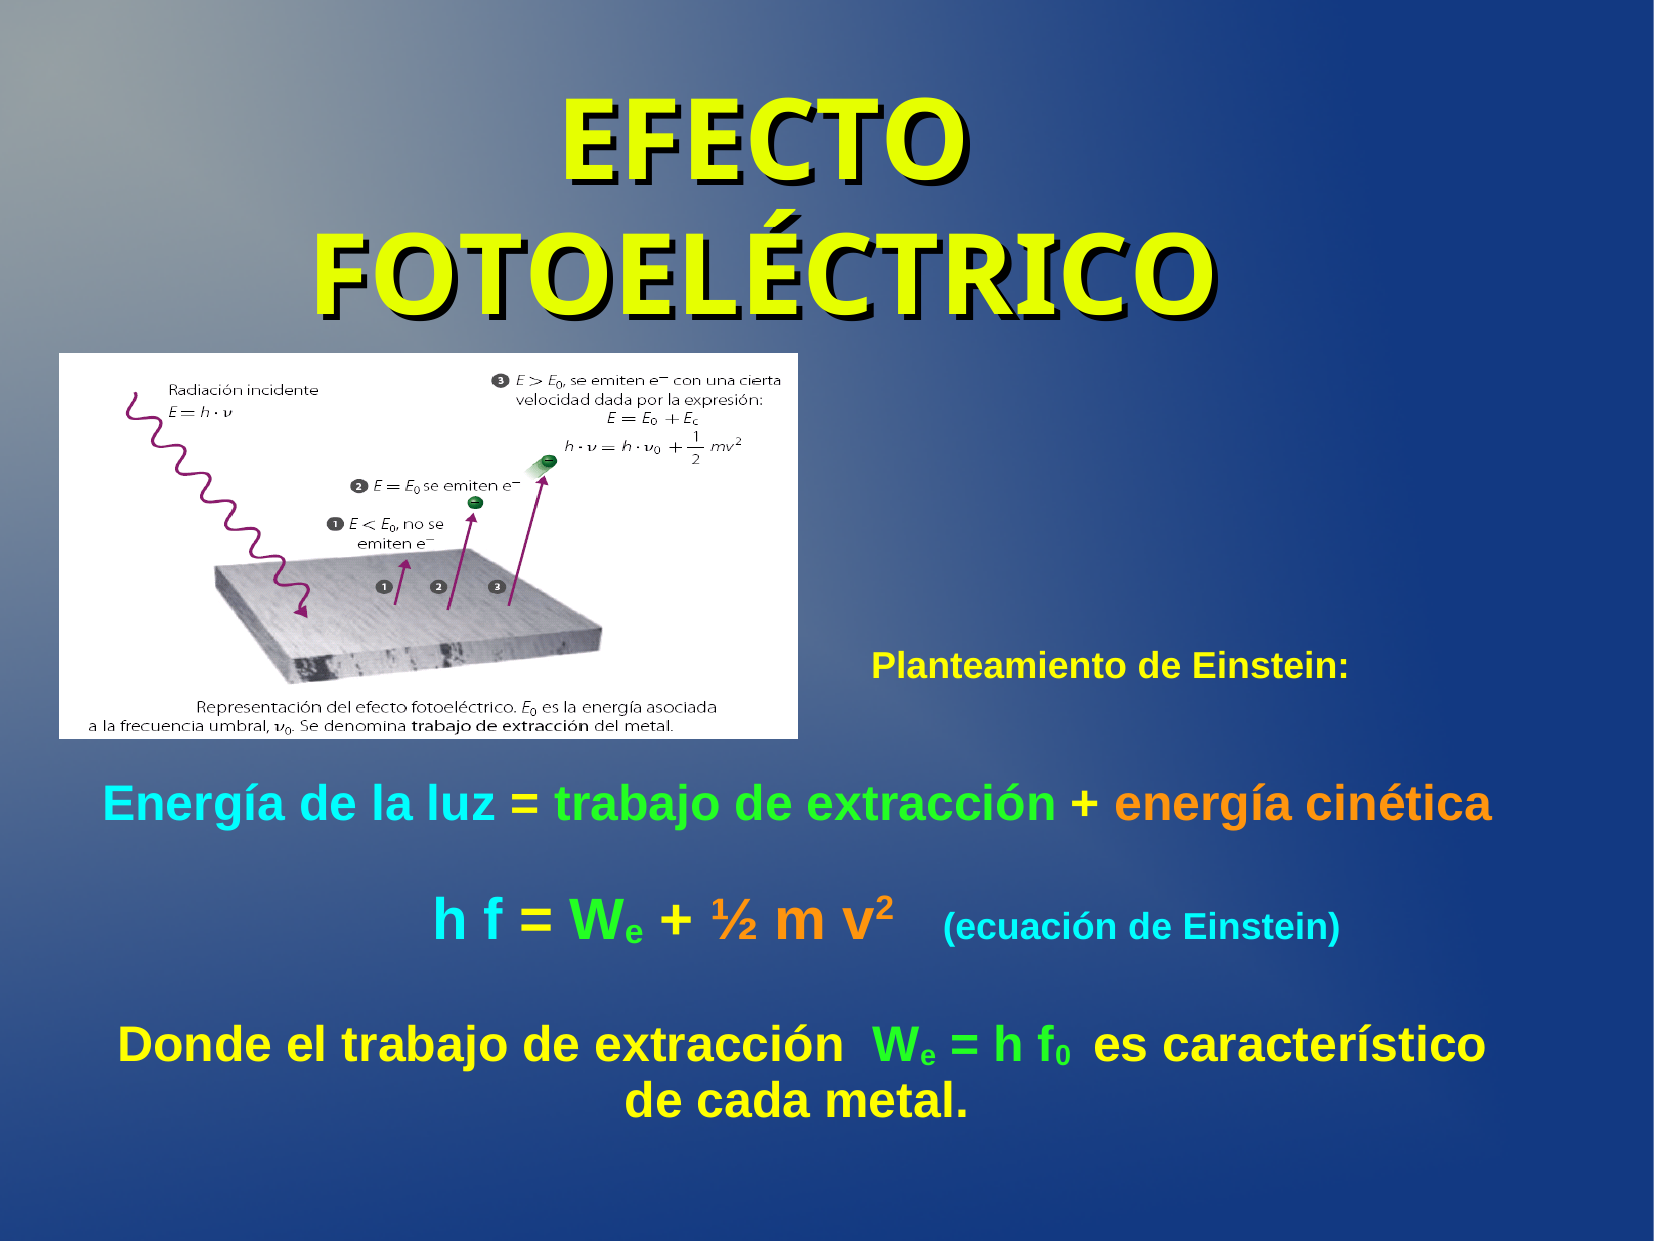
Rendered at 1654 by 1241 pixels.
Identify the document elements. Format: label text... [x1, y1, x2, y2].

title EFECTO FOTOELÉCTRICO [88, 59, 1439, 345]
text_box Energía de la luz = trabajo de extracción + energía cinética h f = We + ½ m v2 (ecuación de Einstein) Donde el trabajo de extracción We = h f0 es característico de cada metal. [59, 767, 1536, 1183]
picture [0, 0, 1654, 1241]
text_box Planteamiento de Einstein: [856, 636, 1477, 695]
